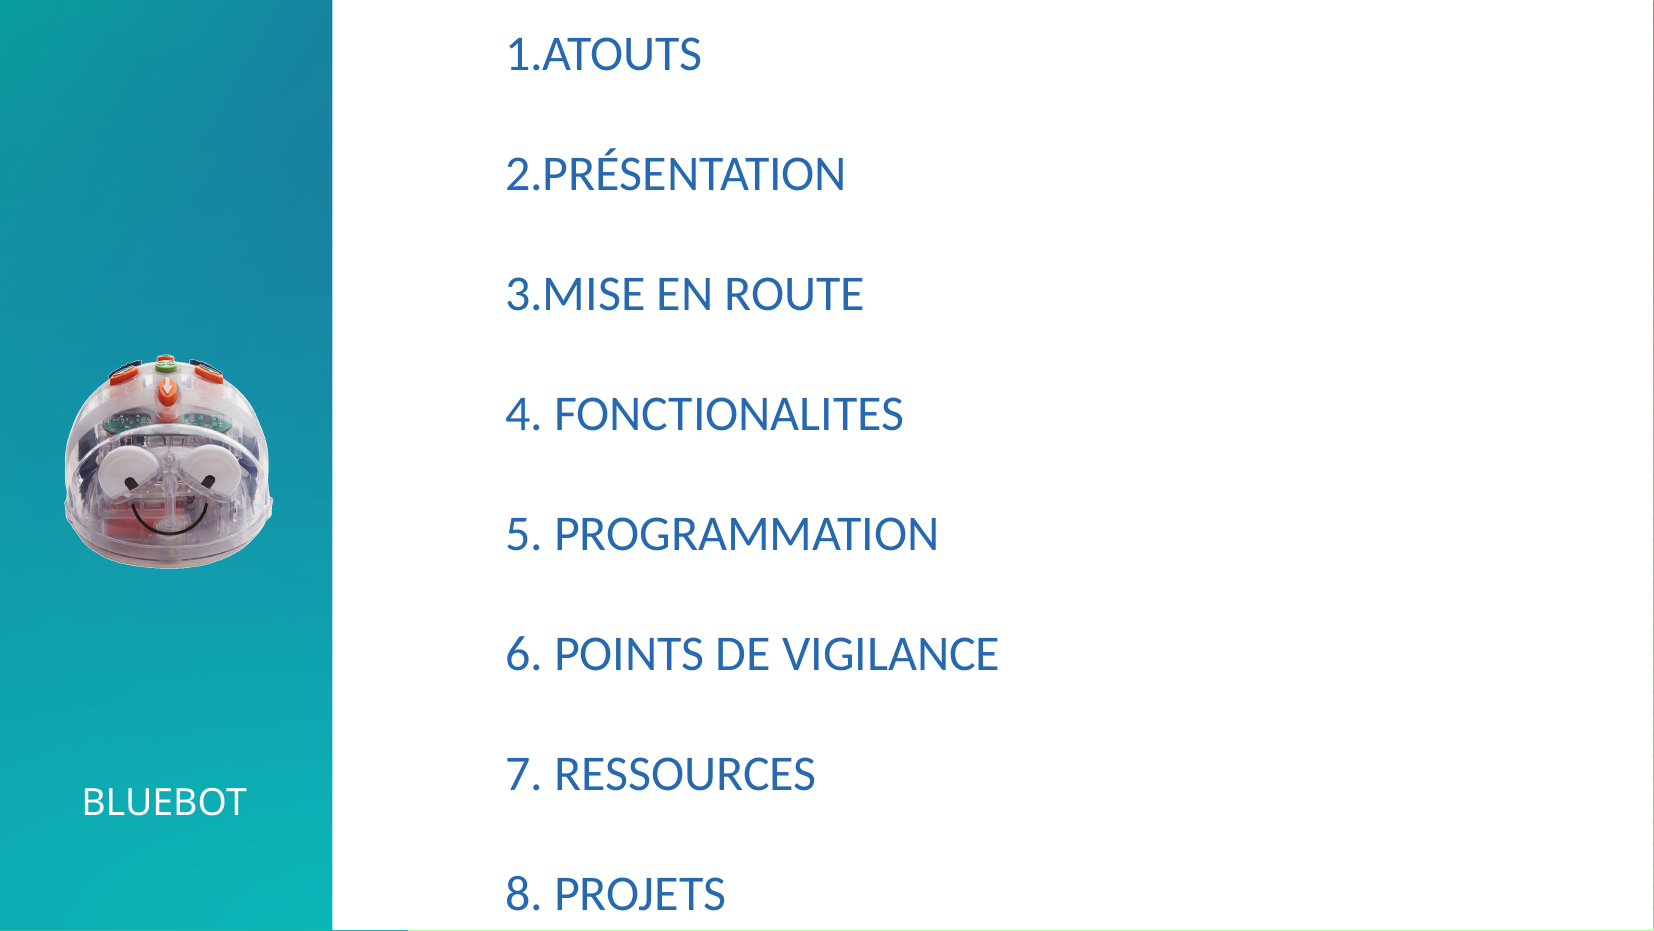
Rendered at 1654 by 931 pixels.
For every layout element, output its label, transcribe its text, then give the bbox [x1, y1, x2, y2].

text_box BLUEBOT [0, 770, 328, 831]
picture [32, 330, 303, 600]
text_box [0, 0, 1653, 931]
text_box ATOUTS PRÉSENTATION MISE EN ROUTE FONCTIONALITES PROGRAMMATION POINTS DE VIGILANCE RESSOURCES PROJETS [490, 0, 1251, 928]
